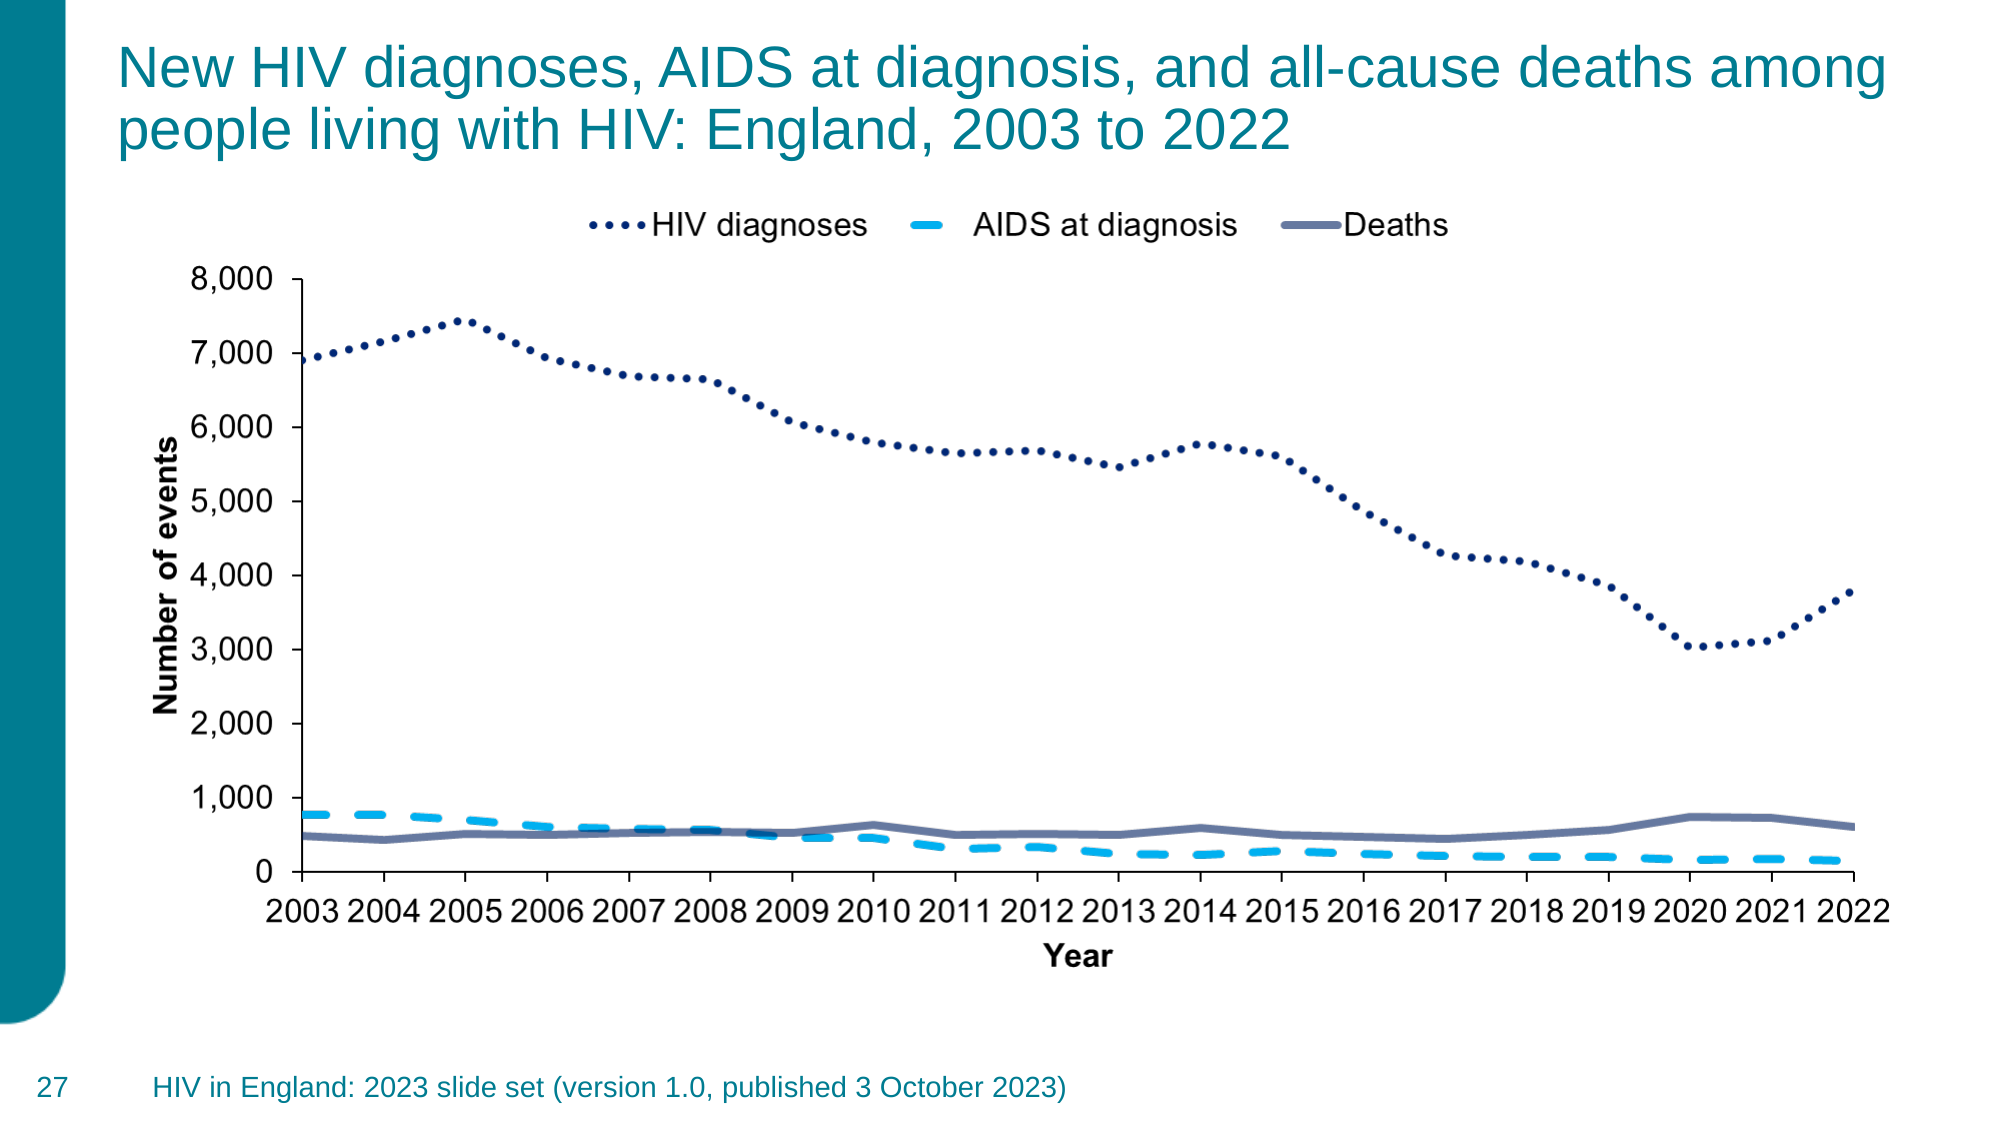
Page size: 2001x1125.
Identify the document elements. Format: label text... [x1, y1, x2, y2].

text_box [21, 1056, 120, 1117]
text_box HIV in England: 2023 slide set (version 1.0, published 3 October 2023) [137, 1056, 1780, 1116]
picture [119, 188, 1914, 1001]
title New HIV diagnoses, AIDS at diagnosis, and all-cause deaths among people living with HIV: England, 2003 to 2022 [102, 29, 2000, 189]
